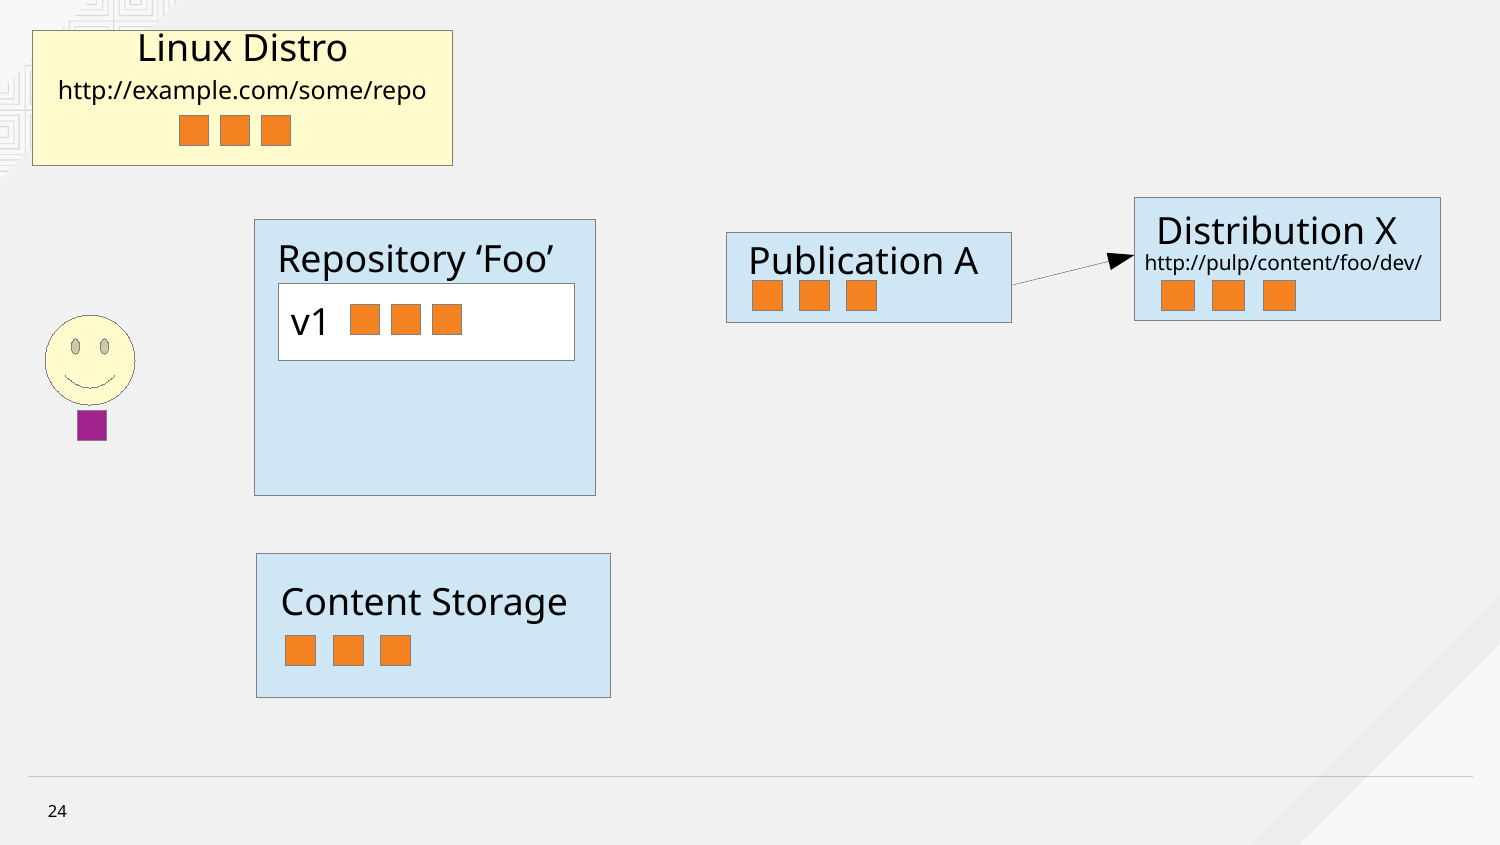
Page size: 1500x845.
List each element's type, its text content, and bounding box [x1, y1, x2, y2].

text_box [45, 315, 136, 406]
text_box Publication A [733, 226, 1007, 286]
text_box http://pulp/content/foo/dev/ [1129, 240, 1454, 285]
text_box [726, 232, 1012, 323]
text_box [261, 115, 291, 146]
text_box Repository ‘Foo’ [262, 225, 601, 284]
text_box Distribution X [1141, 197, 1450, 240]
text_box [256, 553, 611, 698]
picture [0, 0, 1500, 845]
text_box Content Storage [265, 568, 604, 627]
text_box [1134, 285, 1441, 321]
text_box Linux Distro http://example.com/some/repo [32, 30, 453, 166]
text_box [220, 115, 250, 146]
text_box [1134, 197, 1141, 240]
text_box [179, 115, 209, 146]
text_box v1 [276, 288, 352, 347]
text_box [77, 410, 107, 441]
text_box [254, 219, 596, 496]
